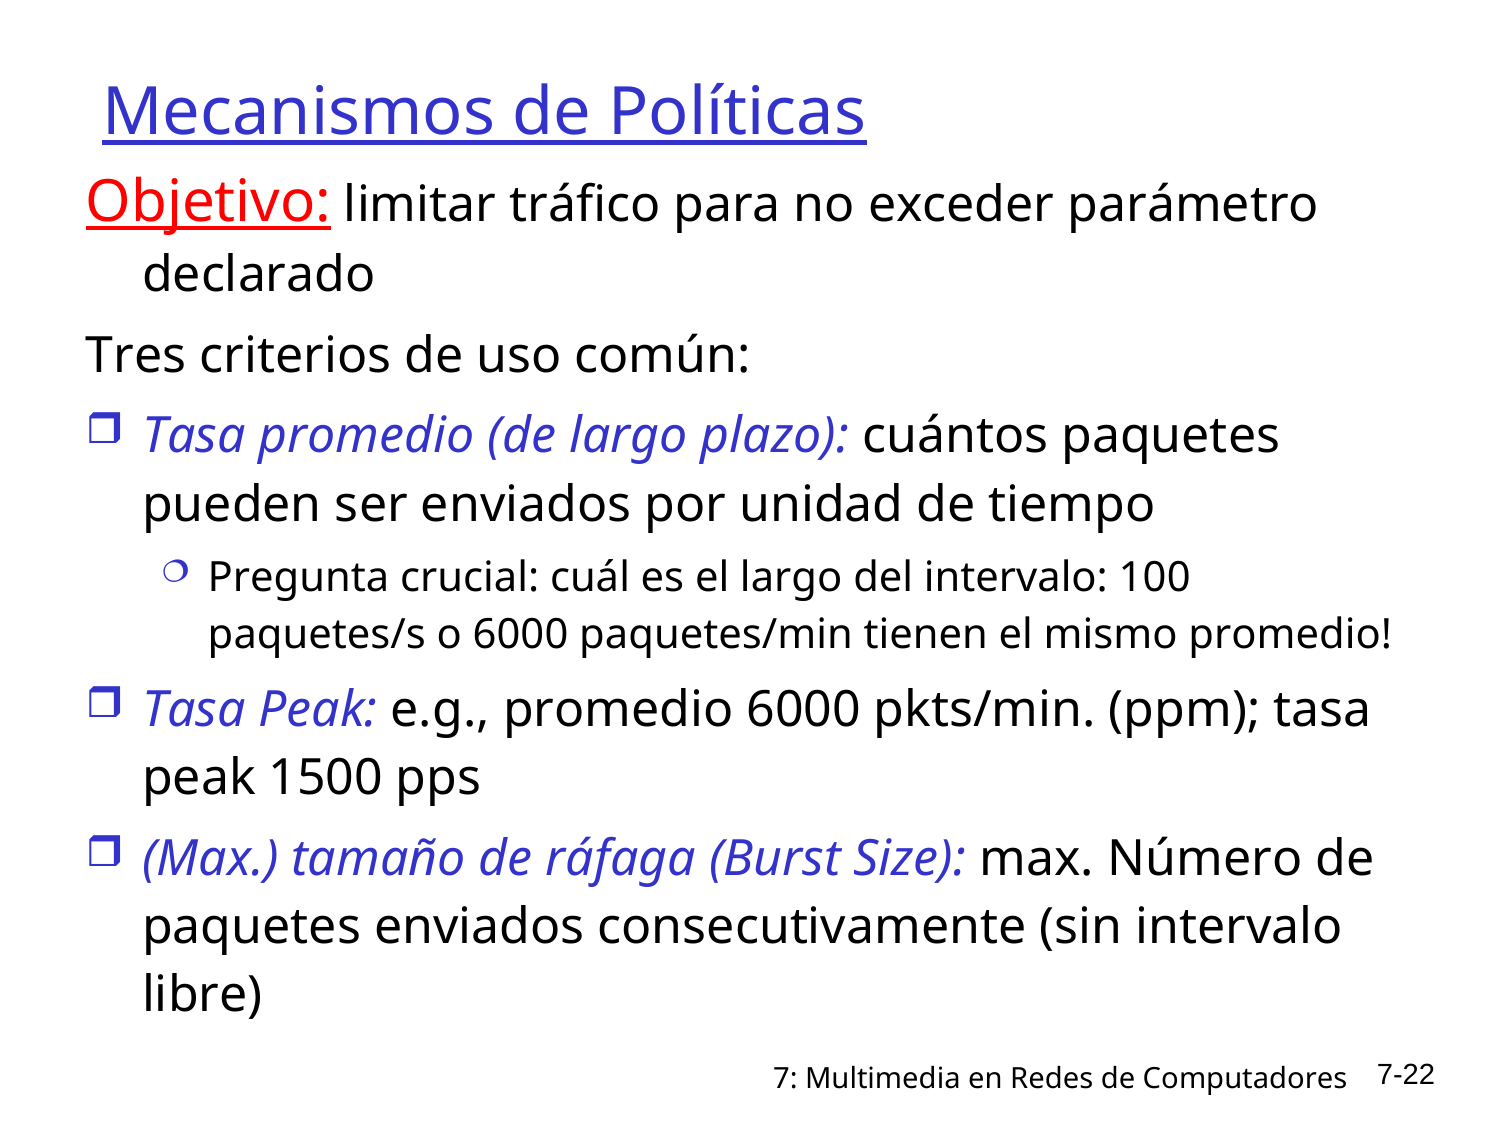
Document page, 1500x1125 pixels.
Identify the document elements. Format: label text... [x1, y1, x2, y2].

list Objetivo: limitar tráfico para no exceder parámetro declarado Tres criterios de uso común: Tasa promedio (de largo plazo): cuántos paquetes pueden ser enviados por unidad de tiempo Pregunta crucial: cuál es el largo del intervalo: 100 paquetes/s o 6000 paquetes/min tienen el mismo promedio! Tasa Peak: e.g., promedio 6000 pkts/min. (ppm); tasa peak 1500 pps (Max.) tamaño de ráfaga (Burst Size): max. Número de paquetes enviados consecutivamente (sin intervalo libre) [71, 151, 1426, 964]
title Mecanismos de Políticas [87, 37, 1363, 151]
